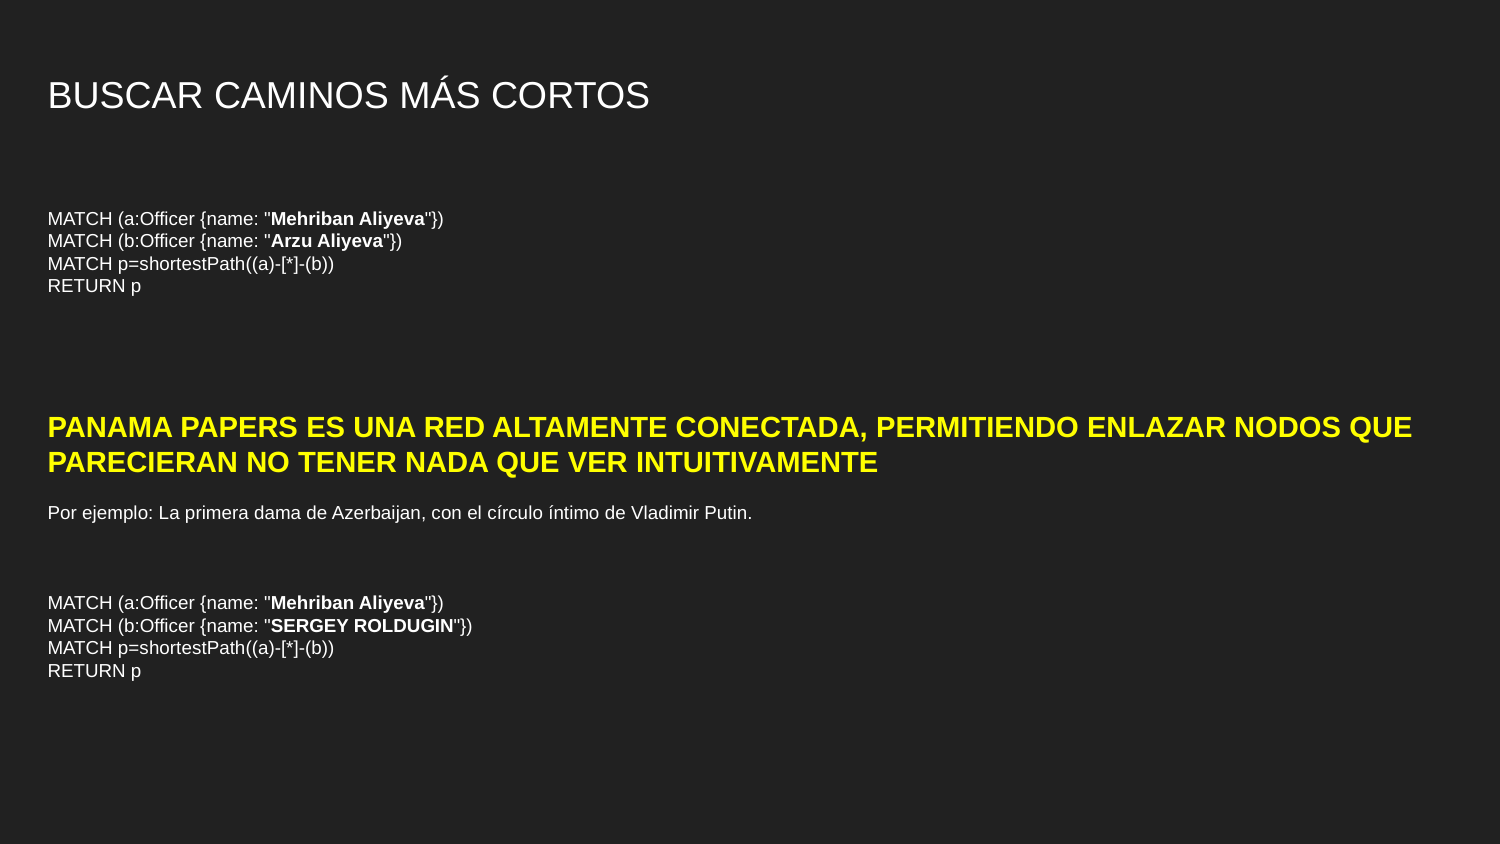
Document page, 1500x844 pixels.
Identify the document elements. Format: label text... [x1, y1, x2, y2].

text_box BUSCAR CAMINOS MÁS CORTOS MATCH (a:Officer {name: "Mehriban Aliyeva"}) MATCH (b:Officer {name: "Arzu Aliyeva"}) MATCH p=shortestPath((a)-[*]-(b)) RETURN p PANAMA PAPERS ES UNA RED ALTAMENTE CONECTADA, PERMITIENDO ENLAZAR NODOS QUE PARECIERAN NO TENER NADA QUE VER INTUITIVAMENTE Por ejemplo: La primera dama de Azerbaijan, con el círculo íntimo de Vladimir Putin. MATCH (a:Officer {name: "Mehriban Aliyeva"}) MATCH (b:Officer {name: "SERGEY ROLDUGIN"}) MATCH p=shortestPath((a)-[*]-(b)) RETURN p [32, 56, 1449, 800]
